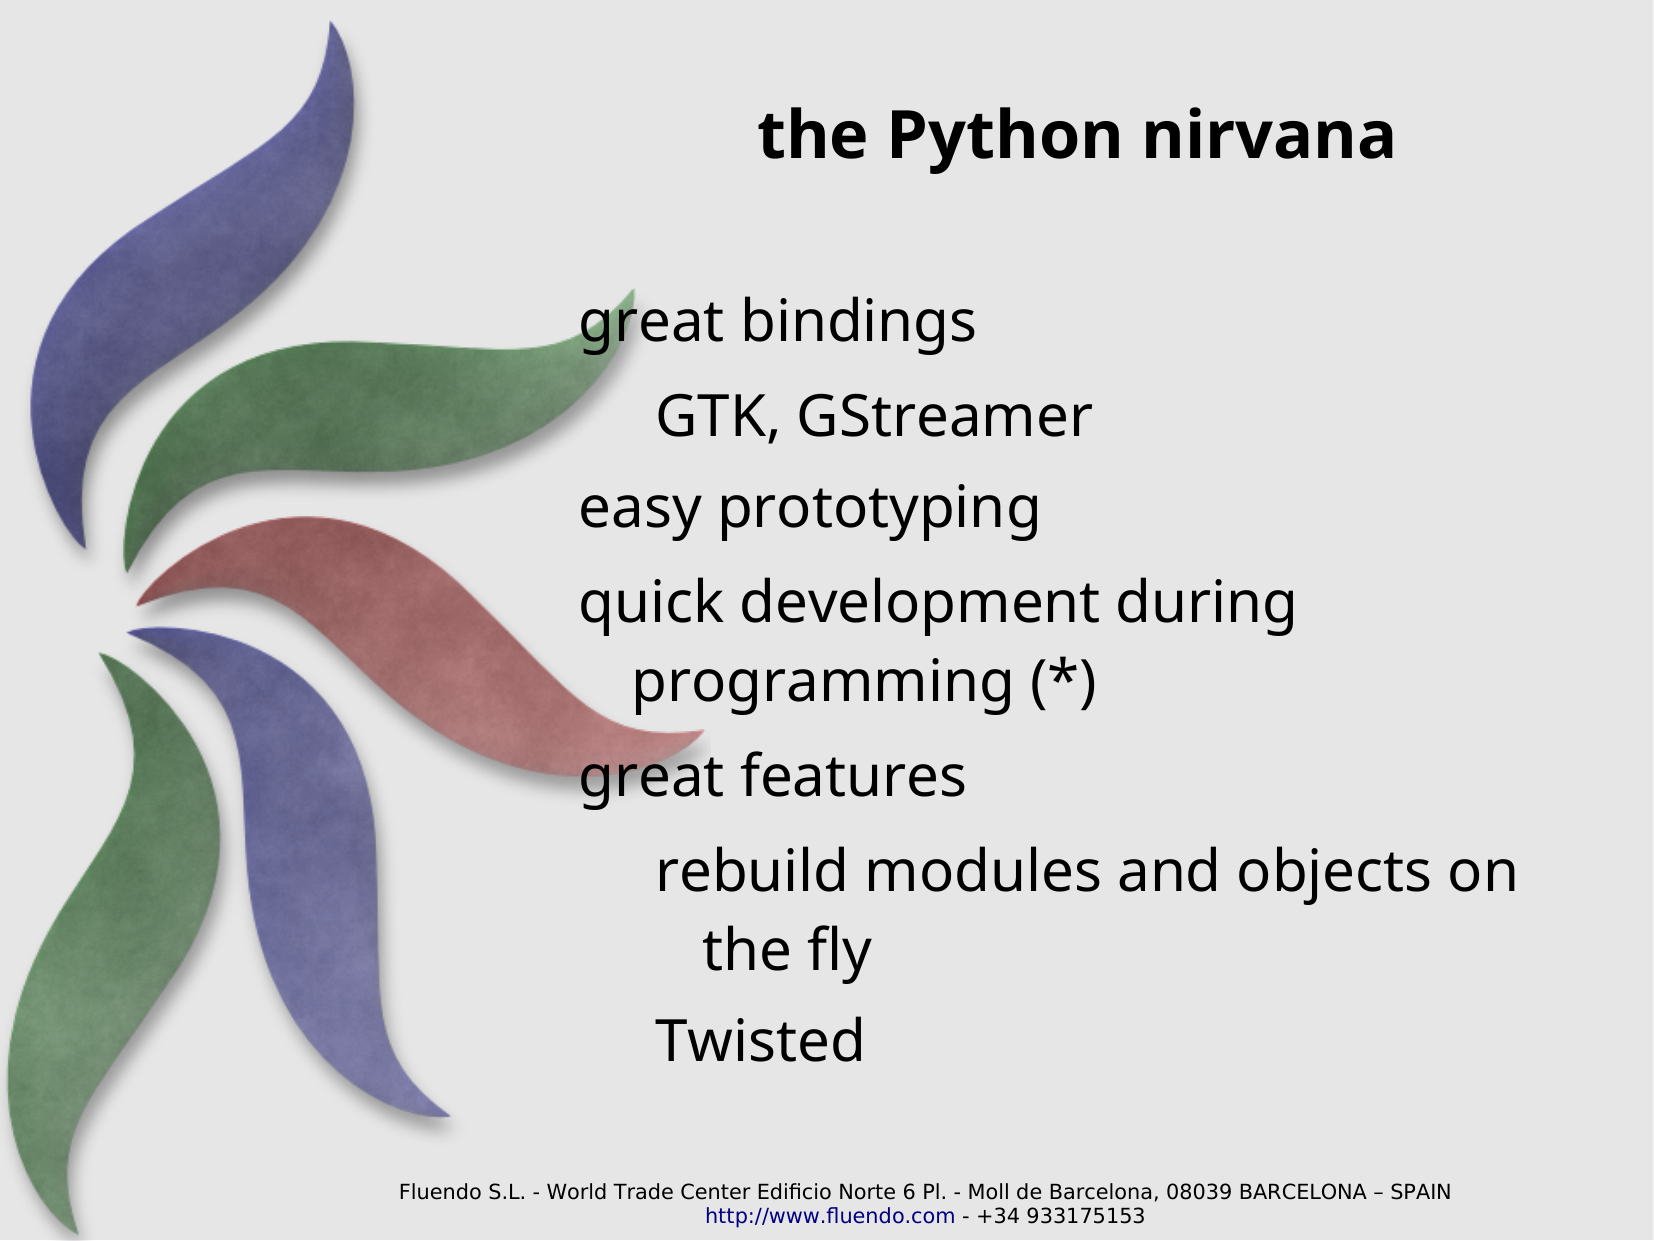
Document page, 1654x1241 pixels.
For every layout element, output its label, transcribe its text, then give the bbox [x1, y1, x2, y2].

title the Python nirvana [560, 58, 1595, 207]
list great bindings GTK, GStreamer easy prototyping quick development during programming (*) great features rebuild modules and objects on the fly Twisted [560, 236, 1595, 1123]
picture [0, 0, 711, 1241]
